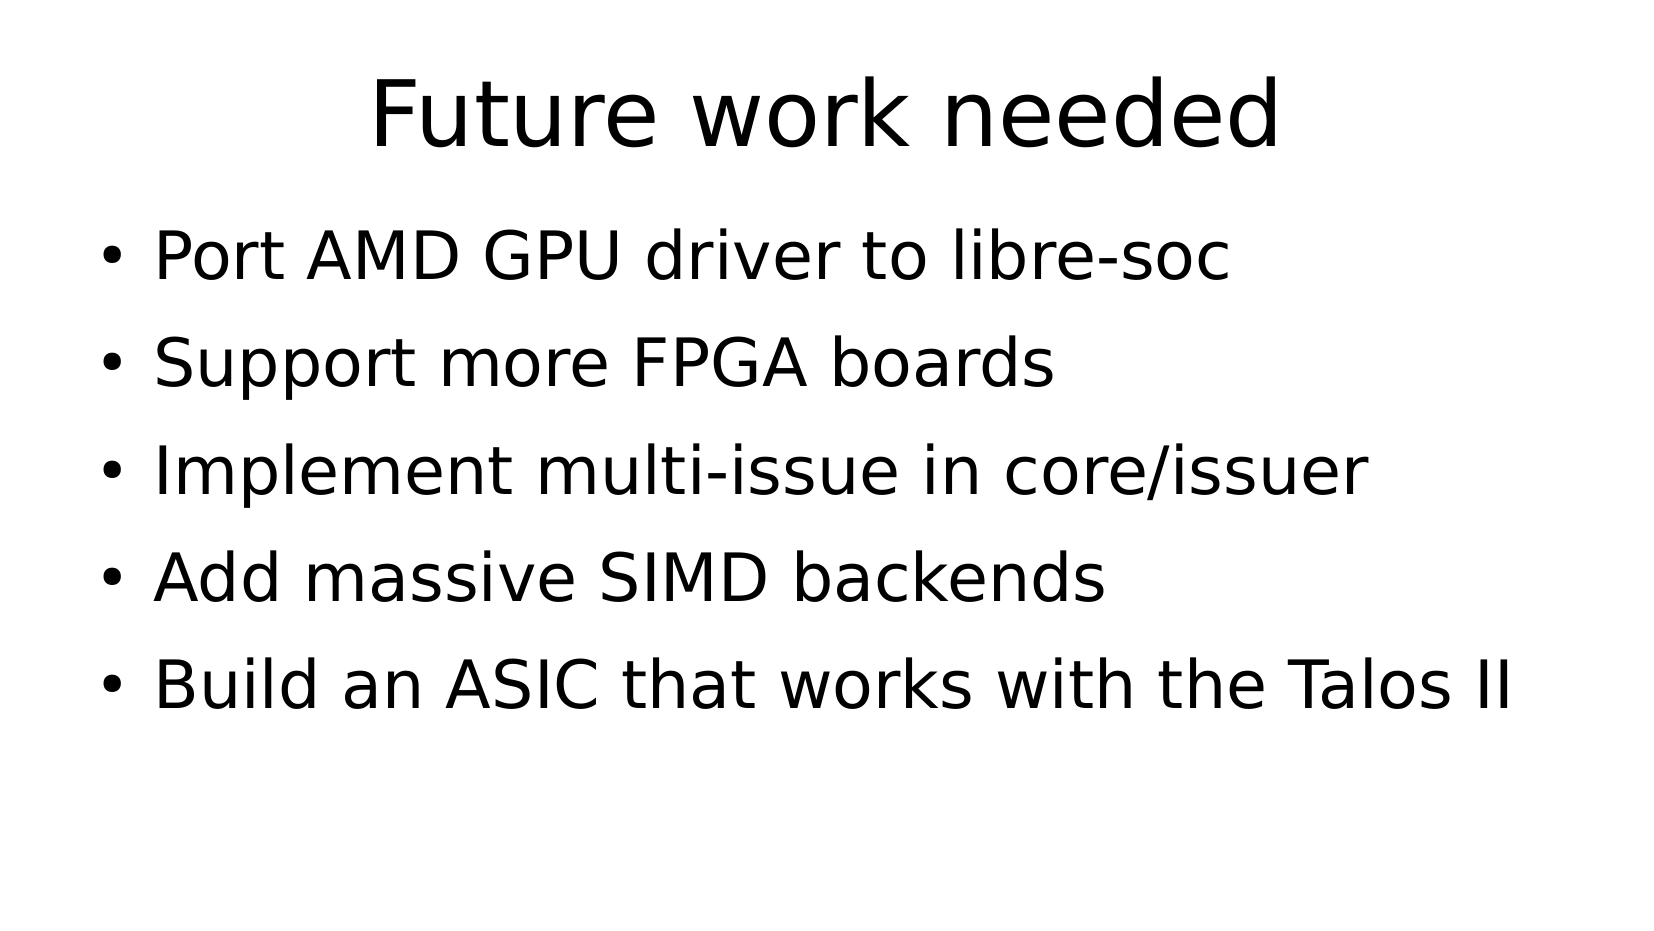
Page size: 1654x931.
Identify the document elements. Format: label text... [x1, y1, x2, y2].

title Future work needed [82, 37, 1571, 193]
list Port AMD GPU driver to libre-soc Support more FPGA boards Implement multi-issue in core/issuer Add massive SIMD backends Build an ASIC that works with the Talos II [82, 217, 1571, 758]
